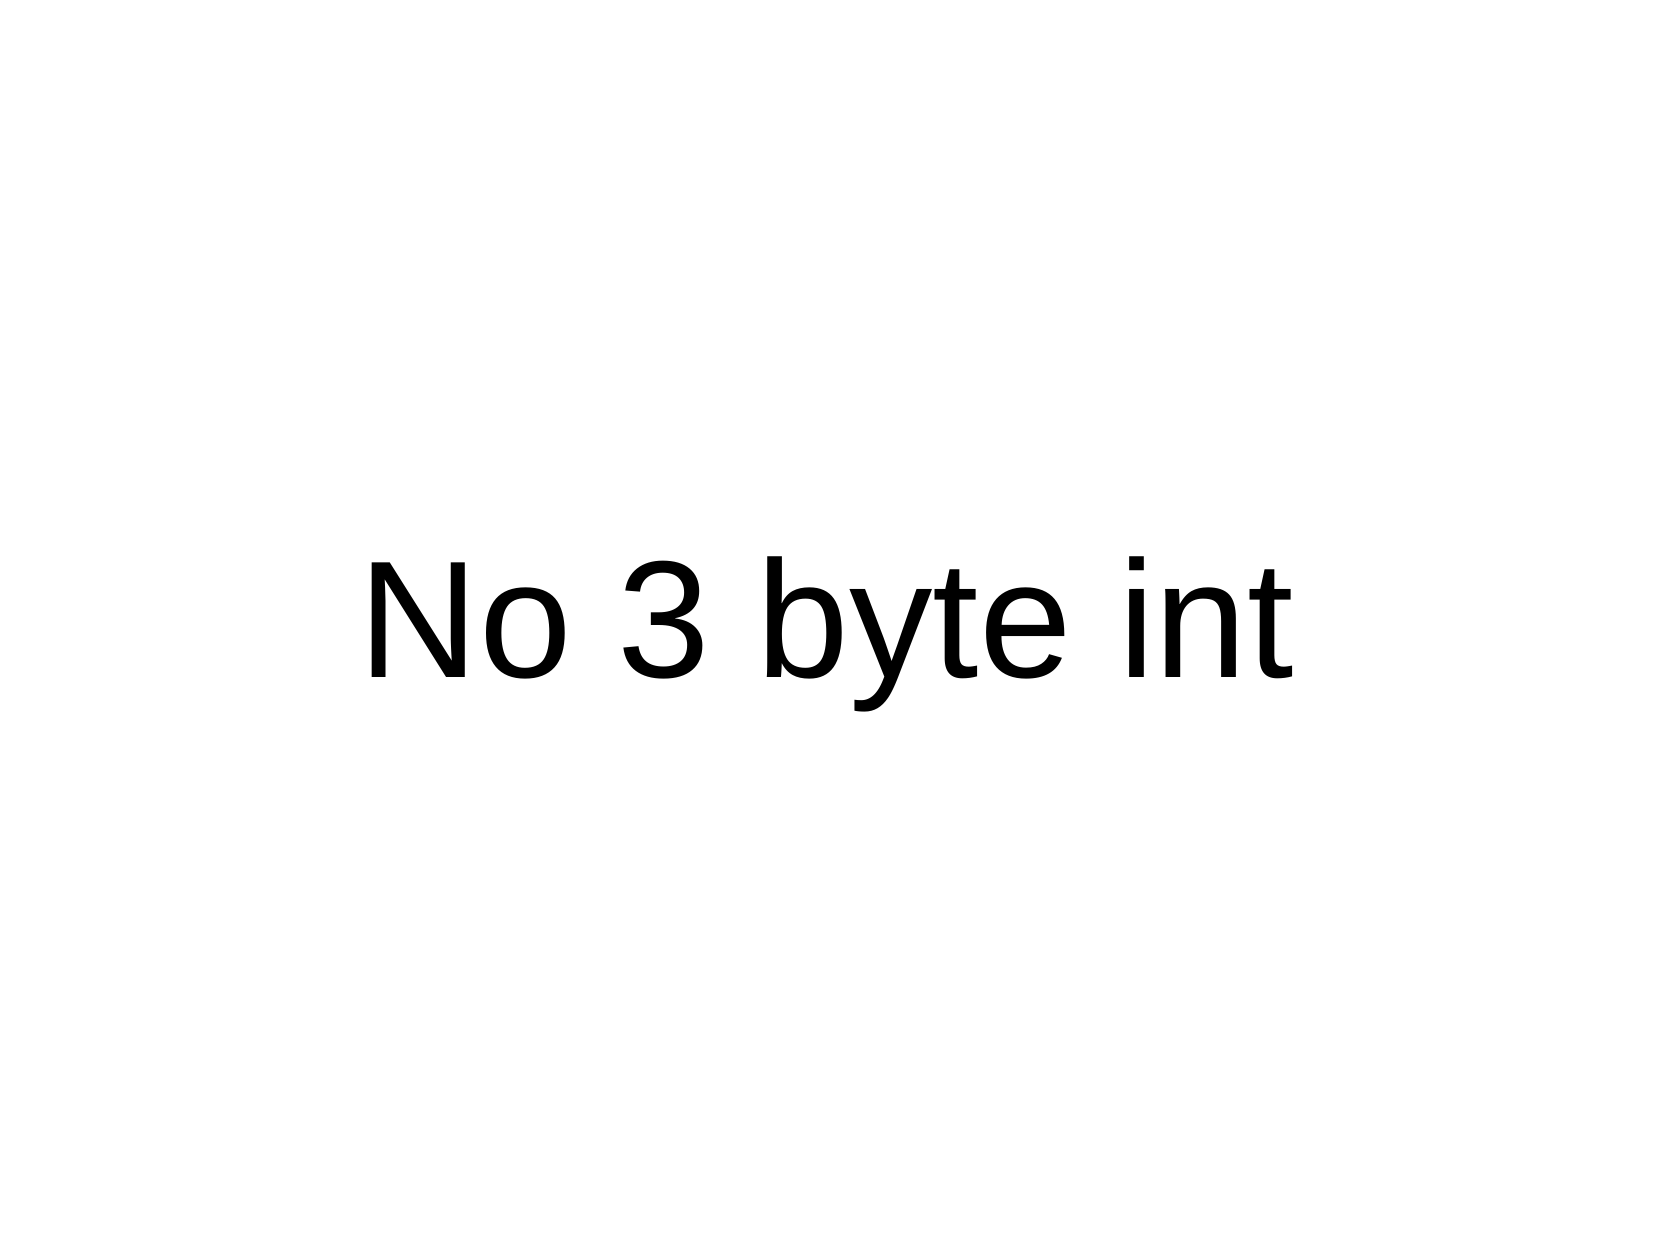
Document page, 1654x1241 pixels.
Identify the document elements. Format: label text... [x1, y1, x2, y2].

title No 3 byte int [0, 523, 1654, 717]
